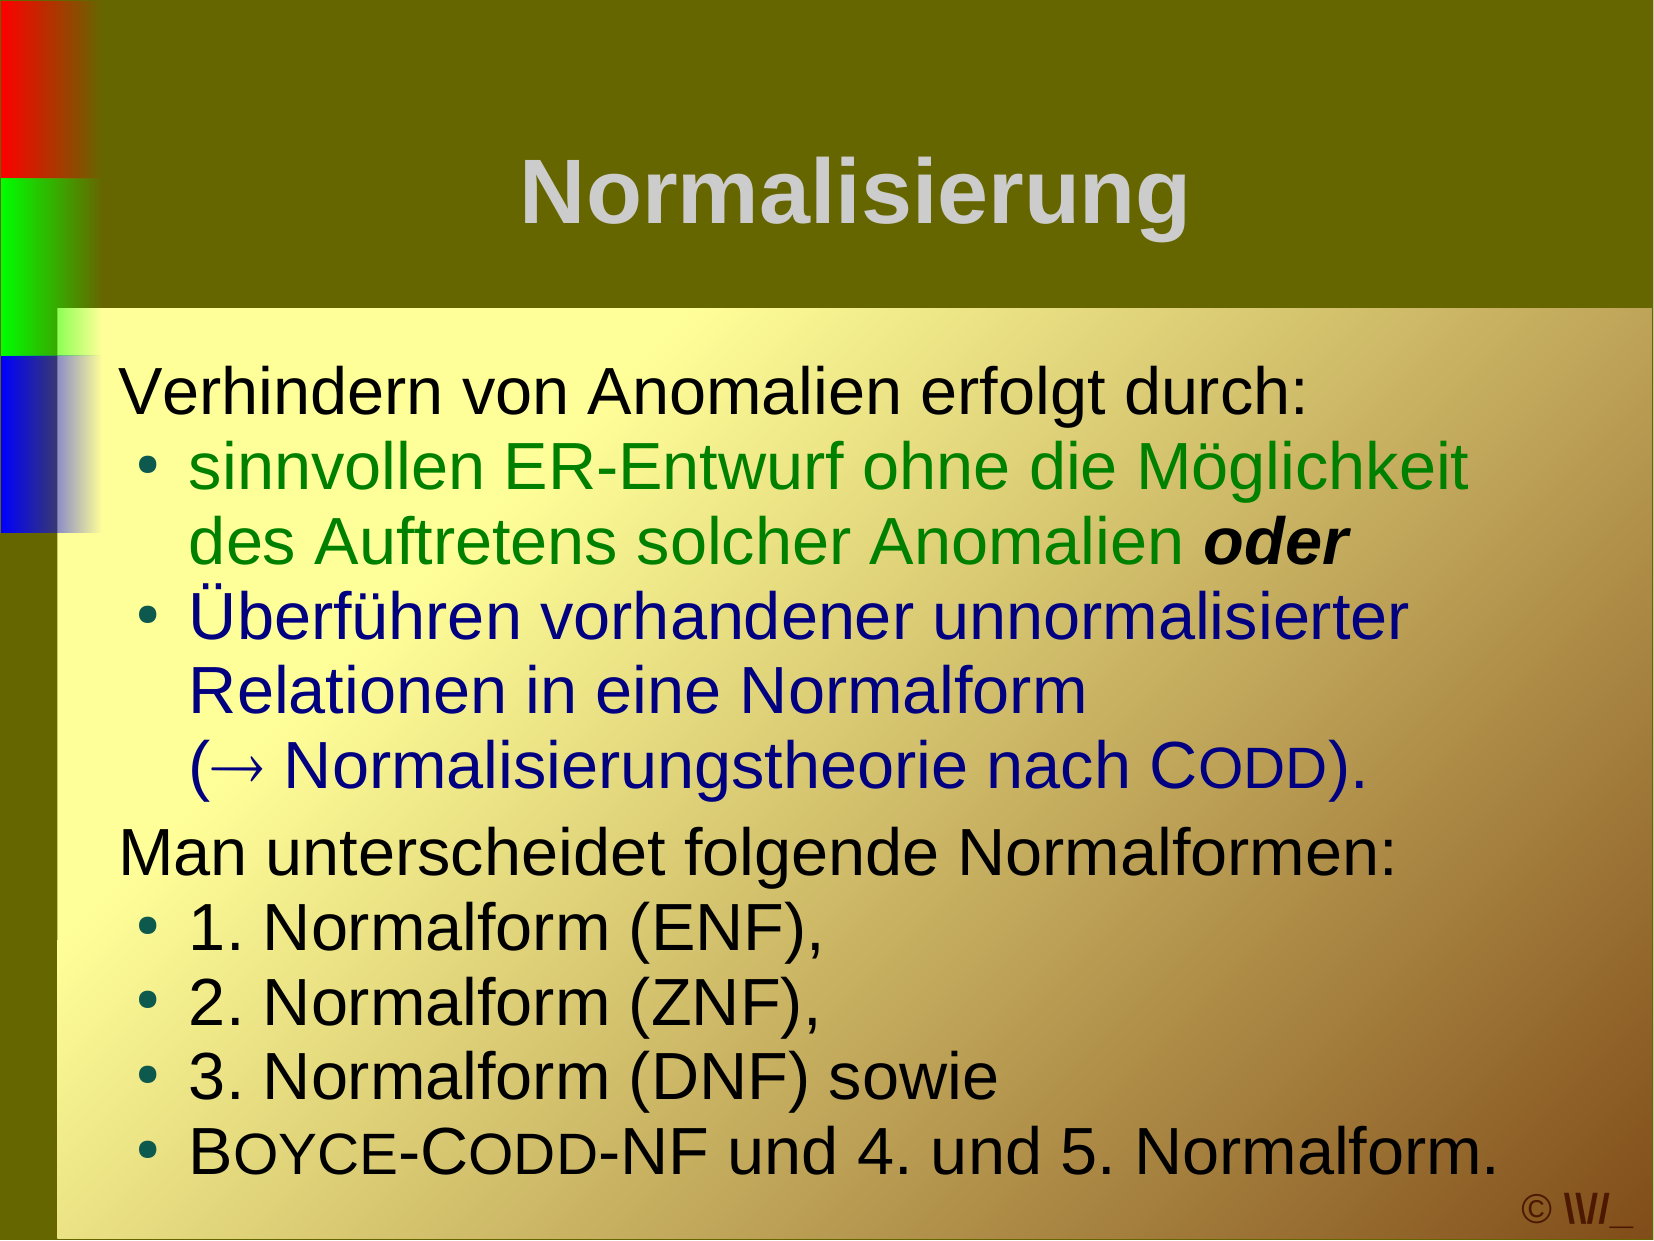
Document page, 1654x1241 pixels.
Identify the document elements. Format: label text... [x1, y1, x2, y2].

list Verhindern von Anomalien erfolgt durch: sinnvollen ER-Entwurf ohne die Möglichkeit des Auftretens solcher Anomalien oder Überführen vorhandener unnormalisierter Relationen in eine Normalform ( Normalisierungstheorie nach CODD). Man unterscheidet folgende Normalformen: 1. Normalform (ENF), 2. Normalform (ZNF), 3. Normalform (DNF) sowie BOYCE-CODD-NF und 4. und 5. Normalform. [118, 354, 1595, 1196]
title Normalisierung [118, 95, 1595, 289]
